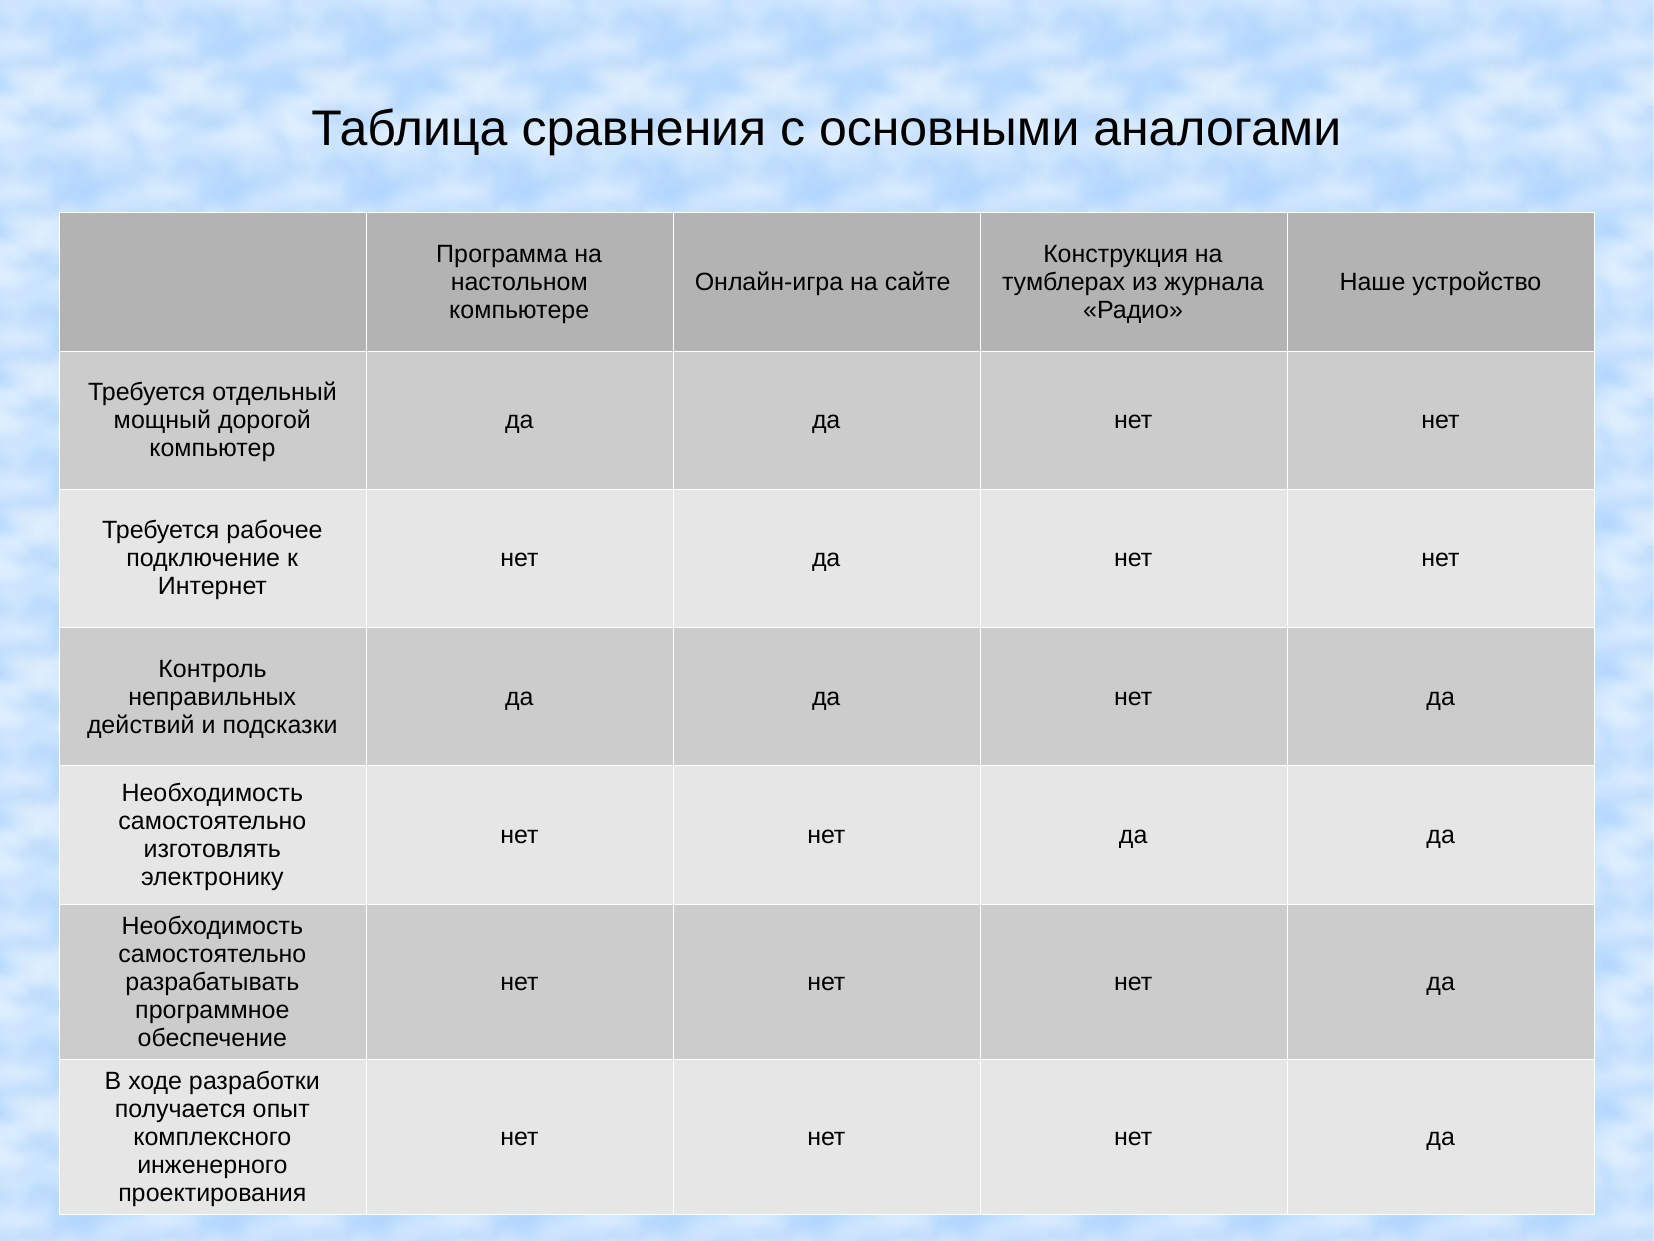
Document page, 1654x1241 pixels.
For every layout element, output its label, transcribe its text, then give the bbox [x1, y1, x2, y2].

table_cell Требуется отдельный мощный дорогой компьютер [60, 352, 366, 489]
table_cell В ходе разработки получается опыт комплексного инженерного проектирования [60, 1060, 366, 1214]
table_cell нет [674, 1060, 980, 1214]
table_header Конструкция на тумблерах из журнала «Радио» [981, 213, 1287, 351]
table_cell нет [981, 628, 1287, 765]
title Таблица сравнения с основными аналогами [82, 49, 1571, 207]
table_header Онлайн-игра на сайте [674, 213, 980, 351]
table_header Программа на настольном компьютере [367, 213, 673, 351]
table_cell да [674, 352, 980, 489]
table_header [60, 213, 366, 351]
picture [0, 0, 1654, 1241]
table_cell нет [367, 905, 673, 1059]
table_cell да [1288, 766, 1594, 904]
table_header Наше устройство [1288, 213, 1594, 351]
table_cell нет [981, 490, 1287, 627]
table_cell нет [367, 766, 673, 904]
table_cell Необходимость самостоятельно изготовлять электронику [60, 766, 366, 904]
table_cell Контроль неправильных действий и подсказки [60, 628, 366, 765]
table_cell нет [981, 352, 1287, 489]
table_cell да [981, 766, 1287, 904]
table_cell да [367, 628, 673, 765]
table_cell да [1288, 905, 1594, 1059]
table_cell да [367, 352, 673, 489]
table_cell нет [1288, 352, 1594, 489]
table_cell да [1288, 628, 1594, 765]
table_cell нет [367, 1060, 673, 1214]
table_cell нет [674, 905, 980, 1059]
table_cell да [1288, 1060, 1594, 1214]
table_cell нет [1288, 490, 1594, 627]
table_cell Требуется рабочее подключение к Интернет [60, 490, 366, 627]
table_cell Необходимость самостоятельно разрабатывать программное обеспечение [60, 905, 366, 1059]
table_cell нет [981, 905, 1287, 1059]
table_cell да [674, 490, 980, 627]
table_cell нет [674, 766, 980, 904]
table_cell да [674, 628, 980, 765]
table_cell нет [367, 490, 673, 627]
table_cell нет [981, 1060, 1287, 1214]
